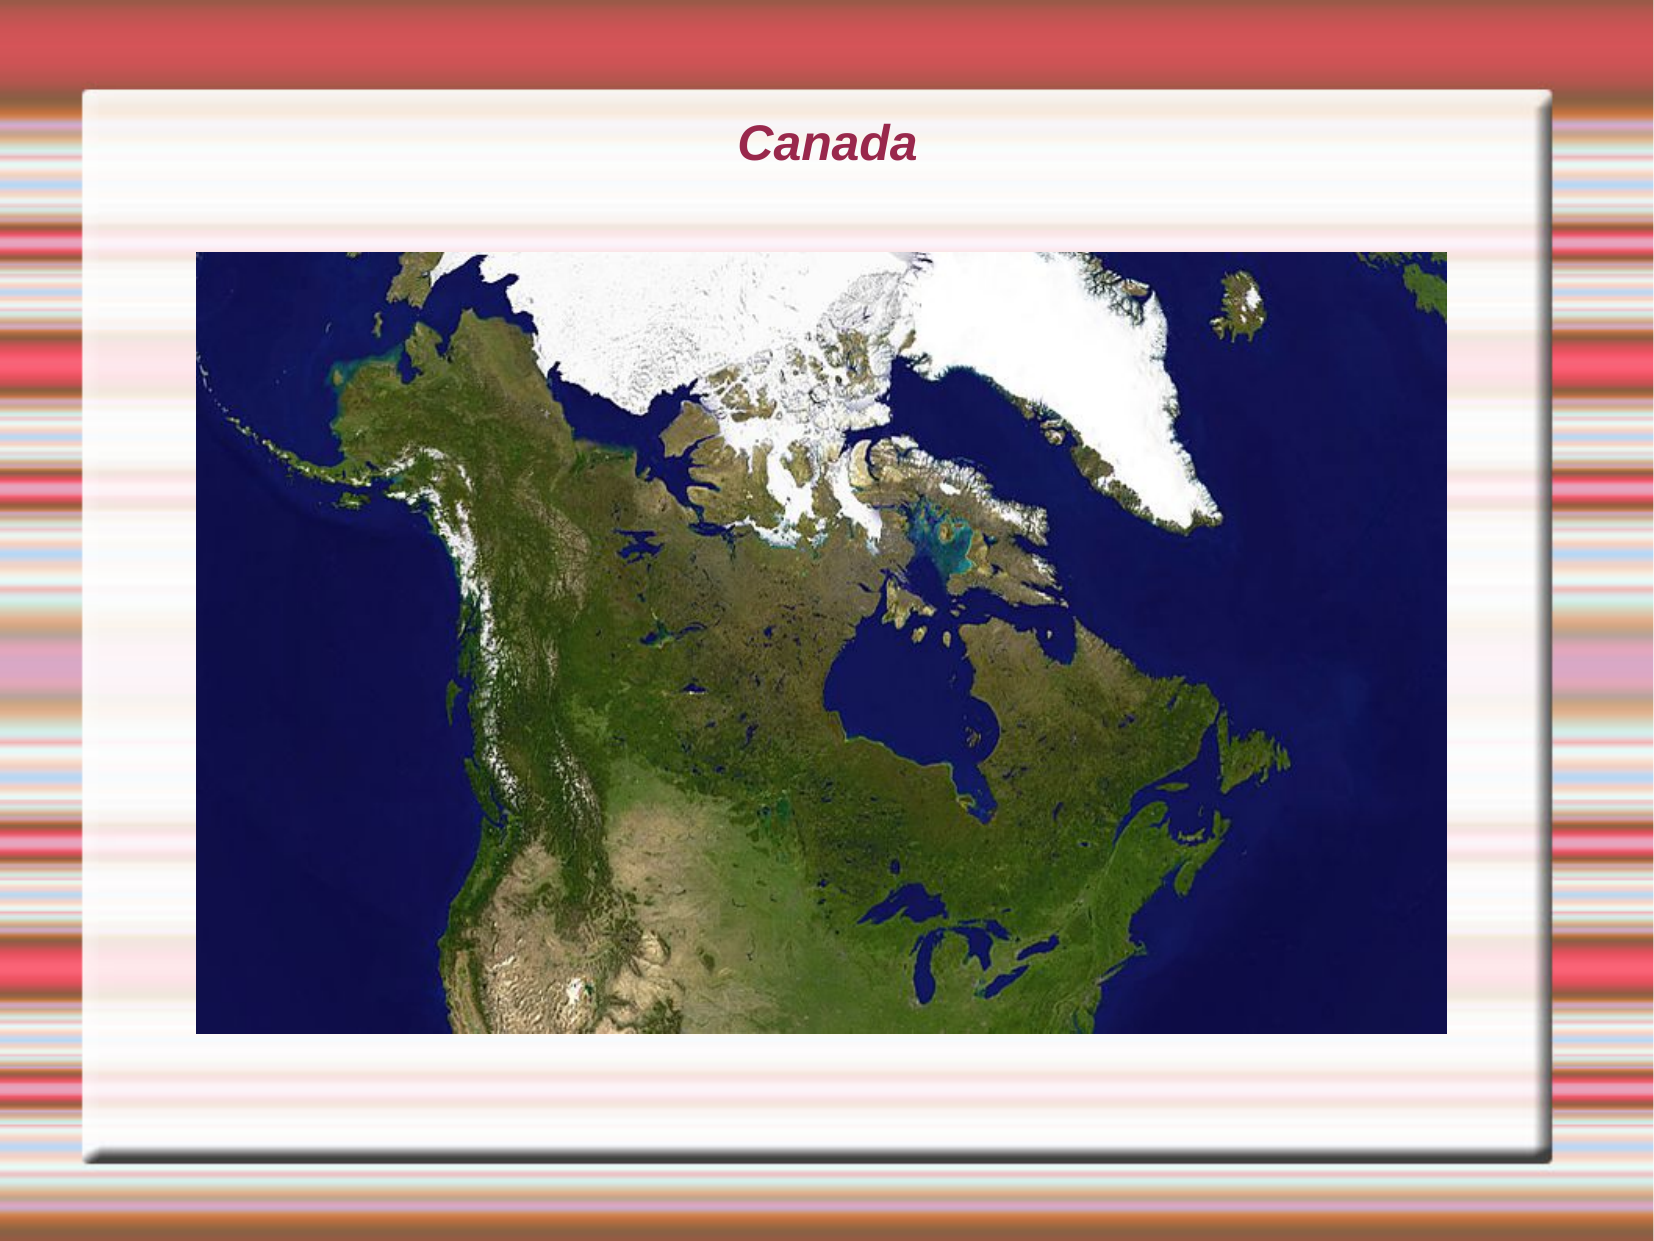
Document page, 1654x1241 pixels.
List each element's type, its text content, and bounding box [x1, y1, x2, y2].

picture [0, 0, 1654, 1241]
title Canada [121, 50, 1534, 237]
